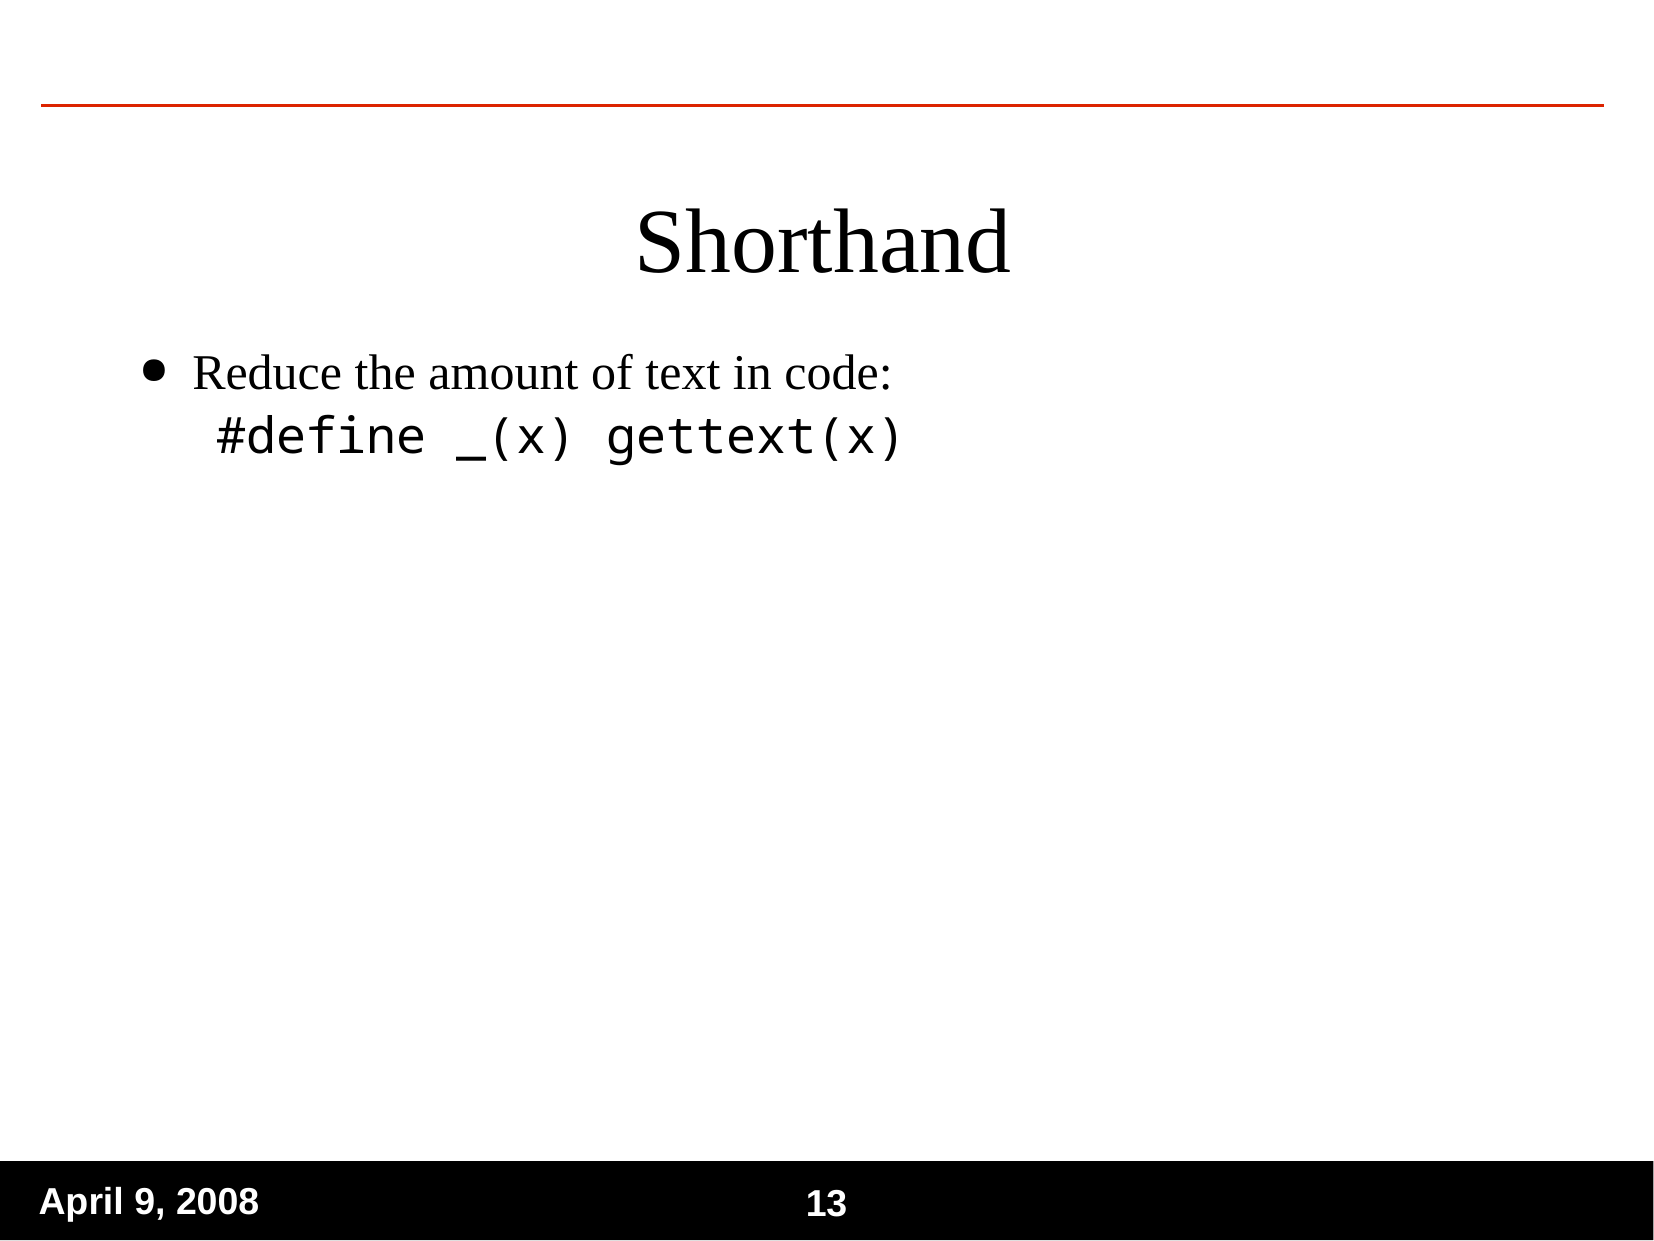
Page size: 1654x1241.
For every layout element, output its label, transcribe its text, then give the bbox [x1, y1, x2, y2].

list Reduce the amount of text in code: #define _(x) gettext(x) [121, 344, 1534, 1127]
title Shorthand [117, 137, 1530, 346]
